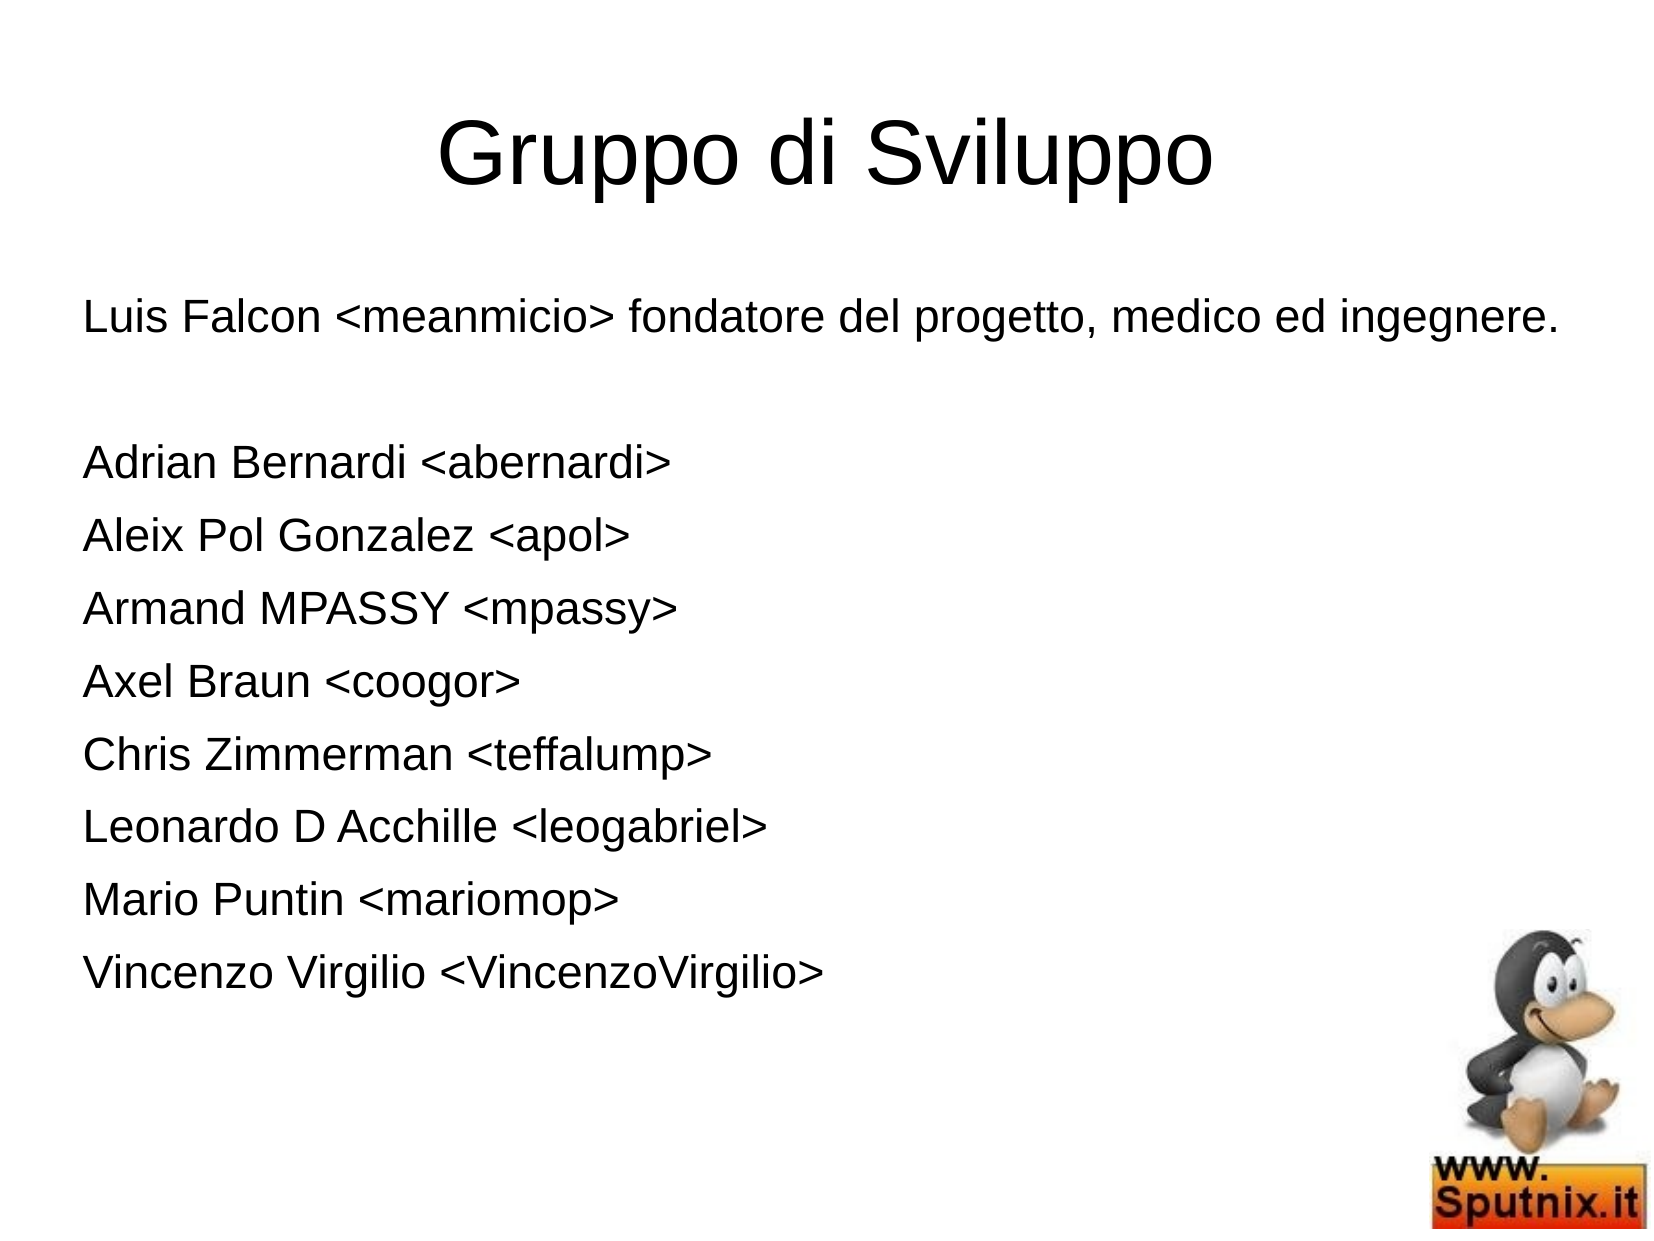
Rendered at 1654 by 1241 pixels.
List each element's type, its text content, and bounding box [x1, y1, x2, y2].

picture [1429, 929, 1651, 1229]
list Luis Falcon <meanmicio> fondatore del progetto, medico ed ingegnere. Adrian Bernardi <abernardi> Aleix Pol Gonzalez <apol> Armand MPASSY <mpassy> Axel Braun <coogor> Chris Zimmerman <teffalump> Leonardo D Acchille <leogabriel> Mario Puntin <mariomop> Vincenzo Virgilio <VincenzoVirgilio> [82, 290, 1571, 1010]
title Gruppo di Sviluppo [82, 49, 1571, 257]
